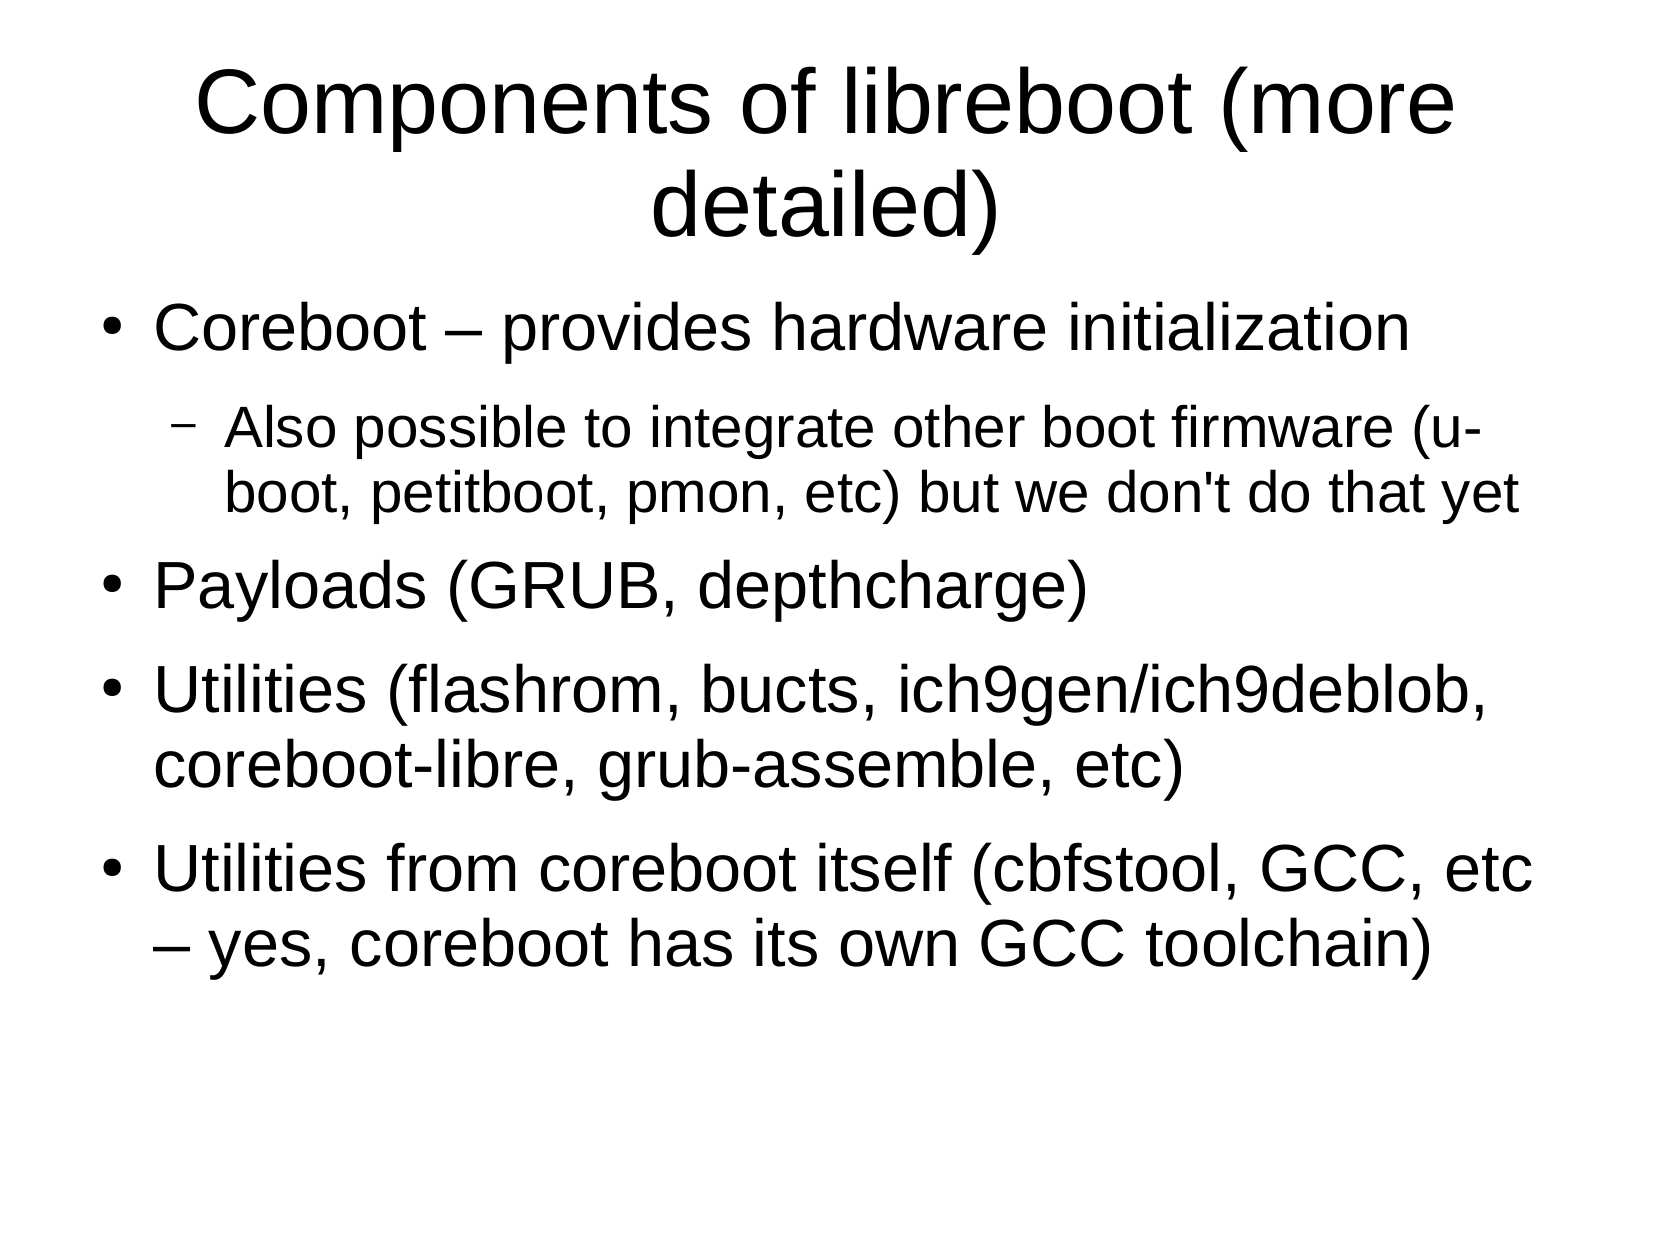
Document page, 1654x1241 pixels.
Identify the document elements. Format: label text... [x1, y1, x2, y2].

list Coreboot – provides hardware initialization Also possible to integrate other boot firmware (u-boot, petitboot, pmon, etc) but we don't do that yet Payloads (GRUB, depthcharge) Utilities (flashrom, bucts, ich9gen/ich9deblob, coreboot-libre, grub-assemble, etc) Utilities from coreboot itself (cbfstool, GCC, etc – yes, coreboot has its own GCC toolchain) [82, 290, 1571, 1010]
title Components of libreboot (more detailed) [82, 39, 1571, 267]
